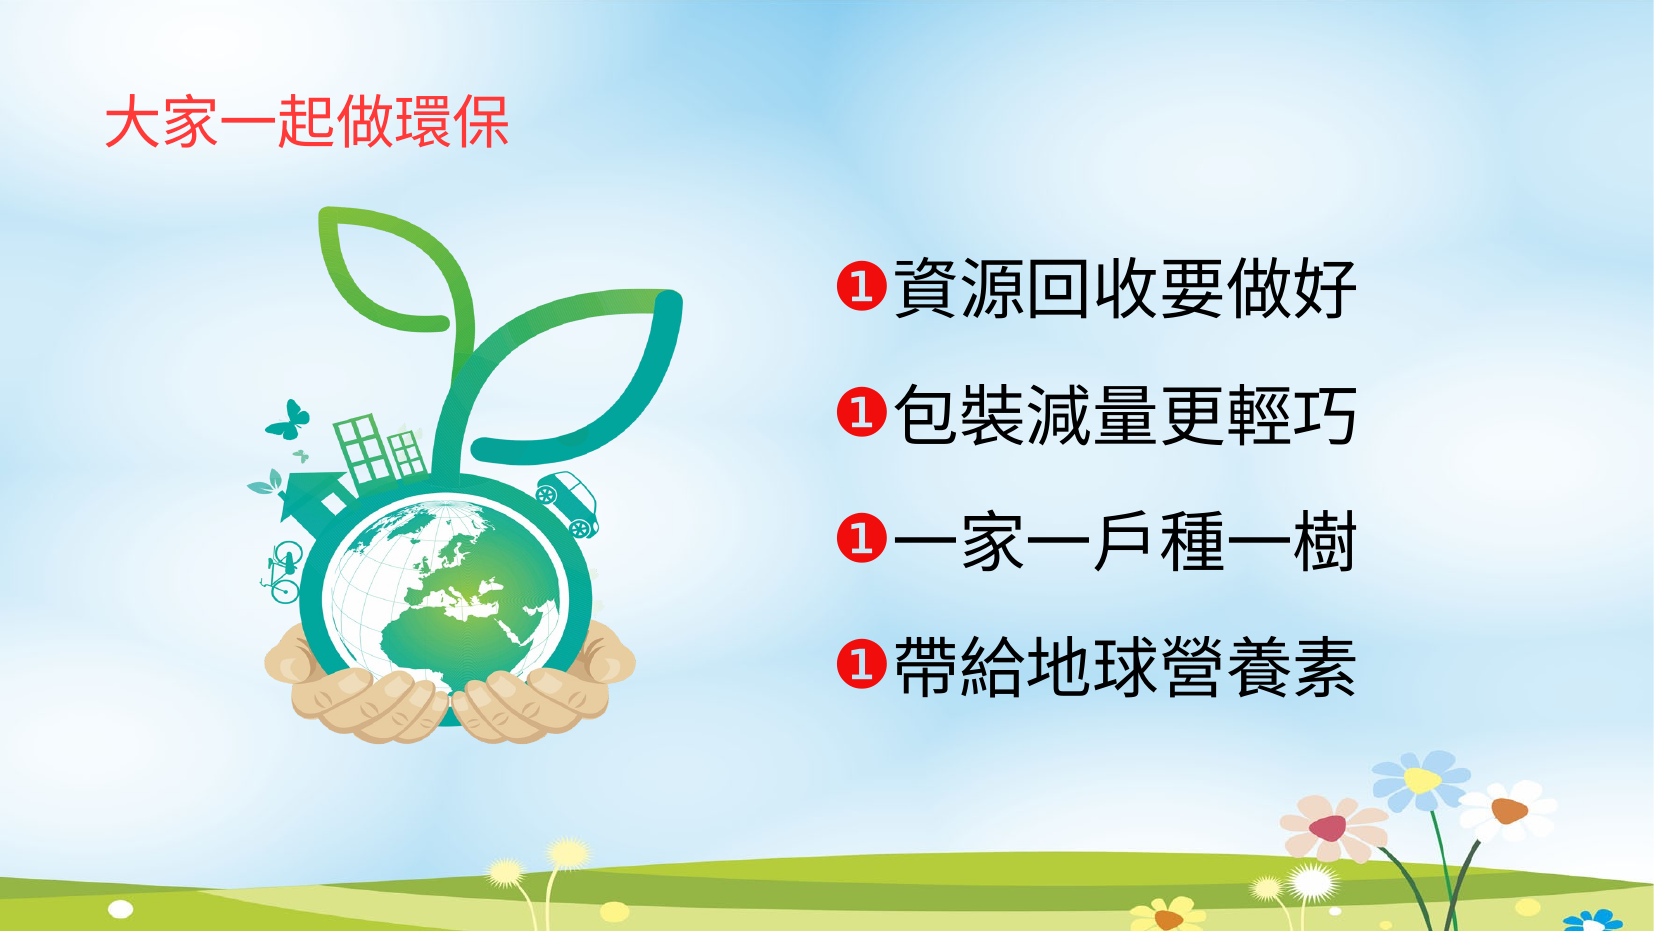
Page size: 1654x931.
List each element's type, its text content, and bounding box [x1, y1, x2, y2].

list 資源回收要做好 包裝減量更輕巧 一家一戶種一樹 帶給地球營養素 [815, 236, 1388, 776]
picture [0, 0, 1654, 931]
title 大家一起做環保 [82, 79, 532, 157]
